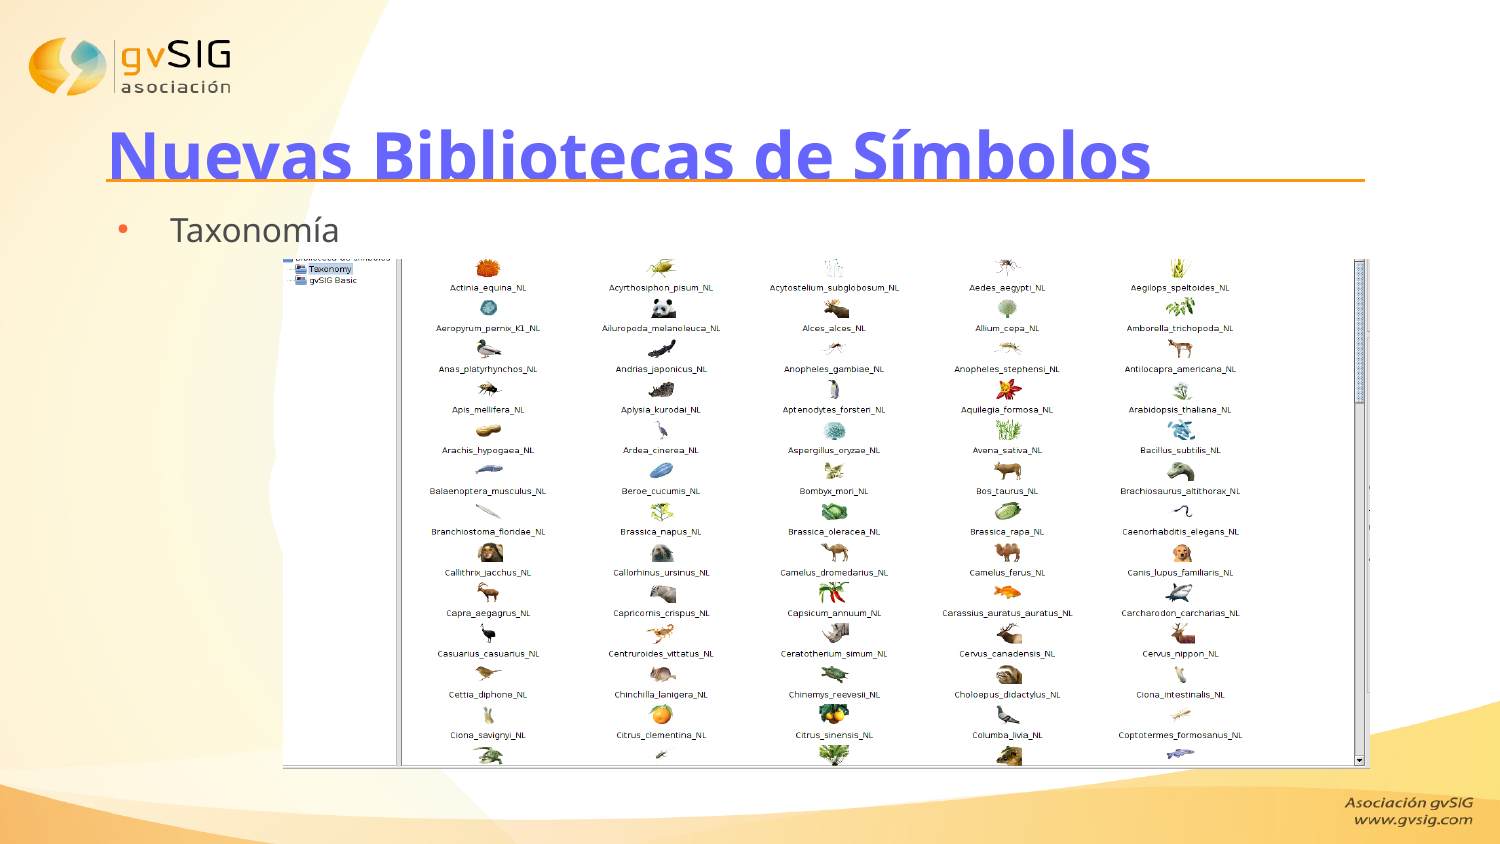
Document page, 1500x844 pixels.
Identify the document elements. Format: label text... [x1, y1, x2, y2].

list Taxonomía [99, 129, 1359, 770]
picture [0, 0, 1500, 844]
title Nuevas Bibliotecas de Símbolos [106, 115, 1457, 193]
